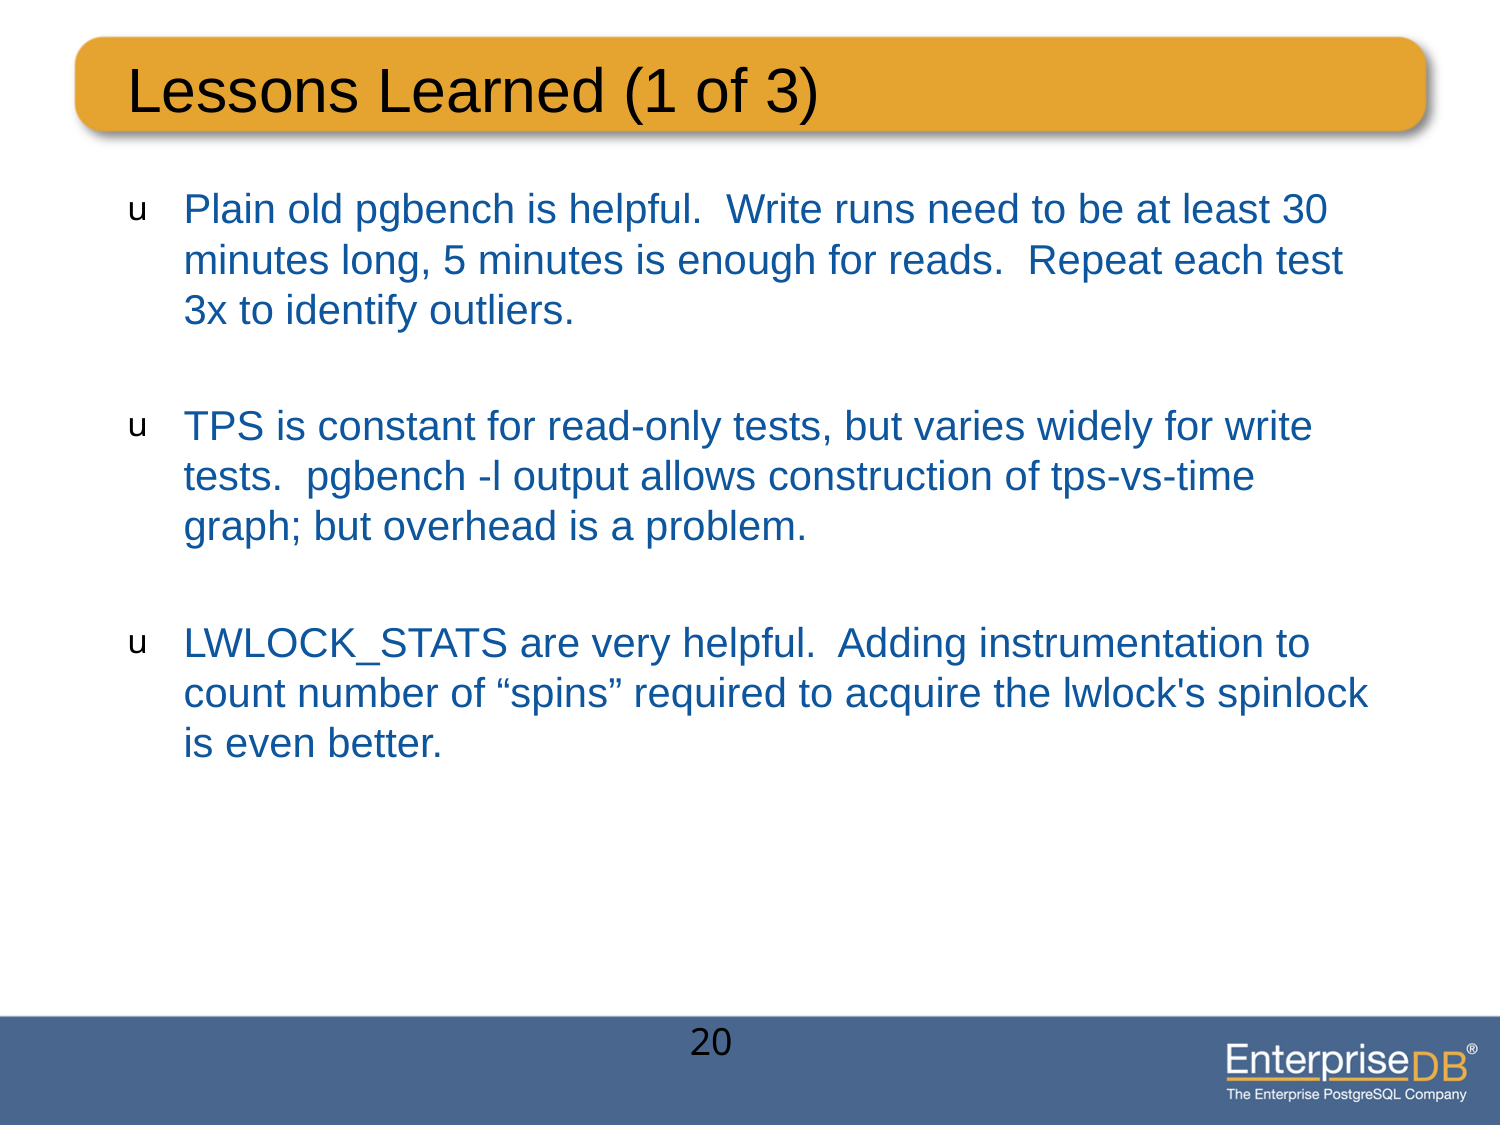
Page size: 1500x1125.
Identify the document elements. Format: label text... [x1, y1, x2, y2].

list Plain old pgbench is helpful. Write runs need to be at least 30 minutes long, 5 minutes is enough for reads. Repeat each test 3x to identify outliers. TPS is constant for read-only tests, but varies widely for write tests. pgbench -l output allows construction of tps-vs-time graph; but overhead is a problem. LWLOCK_STATS are very helpful. Adding instrumentation to count number of “spins” required to acquire the lwlock's spinlock is even better. [112, 174, 1388, 963]
title Lessons Learned (1 of 3) [112, 37, 1388, 138]
slide_number <number> [675, 1010, 825, 1125]
picture [0, 0, 1500, 1125]
